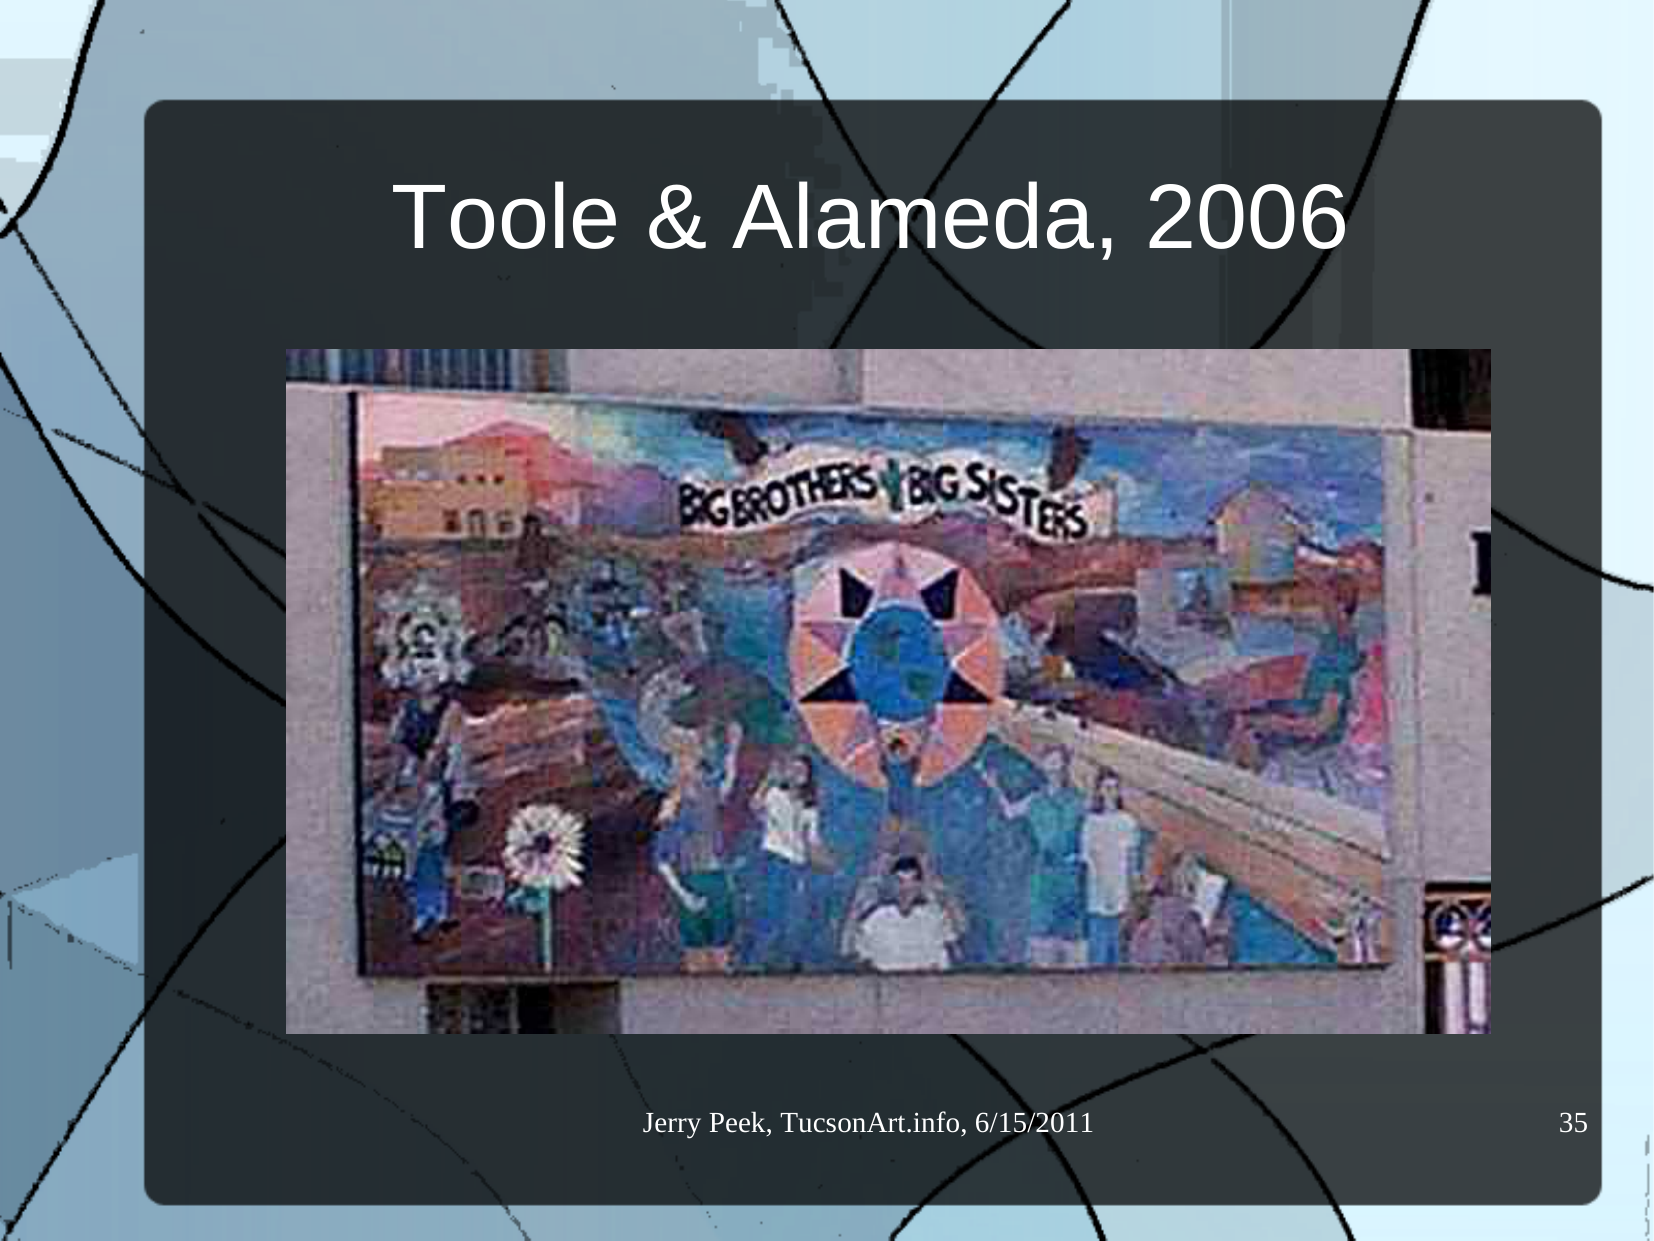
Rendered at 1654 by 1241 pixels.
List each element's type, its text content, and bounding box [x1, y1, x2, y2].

picture [0, 0, 1654, 1241]
title Toole & Alameda, 2006 [159, 108, 1583, 325]
